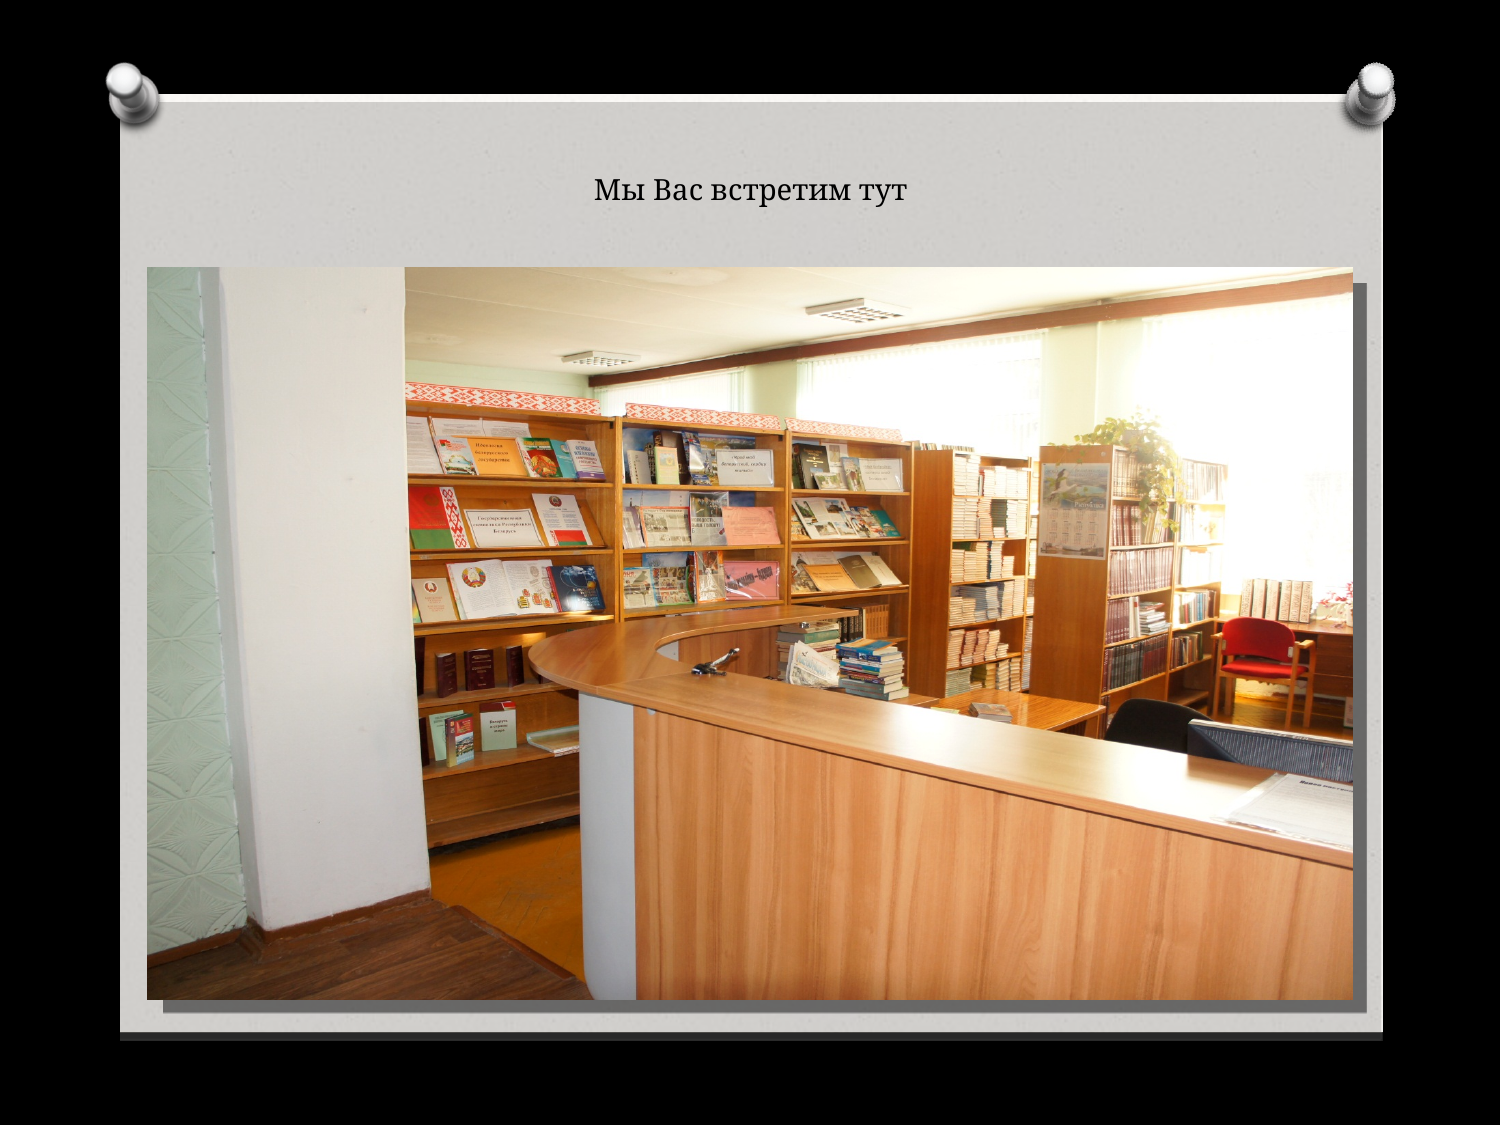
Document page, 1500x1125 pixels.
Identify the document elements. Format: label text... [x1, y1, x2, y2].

picture [147, 267, 1353, 1000]
title Мы Вас встретим тут [179, 134, 1323, 244]
